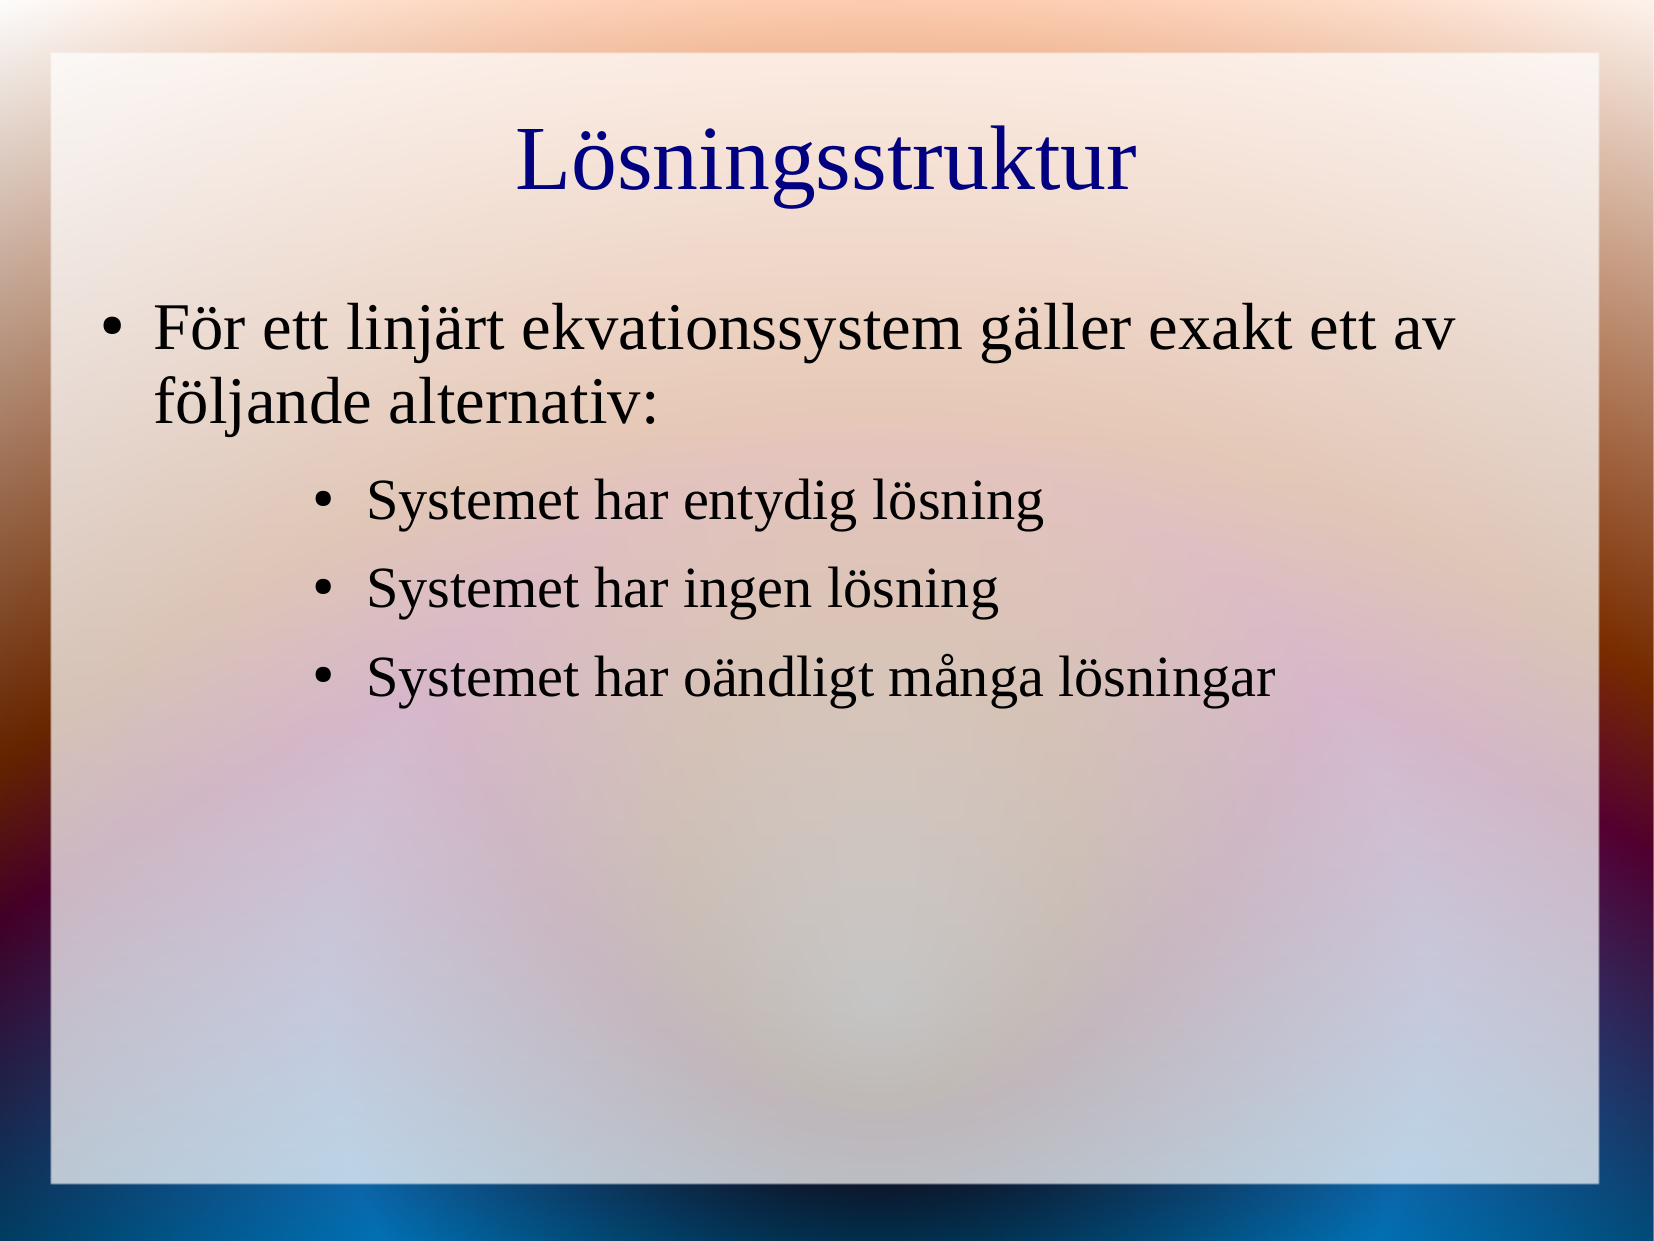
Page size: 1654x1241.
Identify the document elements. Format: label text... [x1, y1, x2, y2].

picture [0, 0, 1654, 1241]
list För ett linjärt ekvationssystem gäller exakt ett av följande alternativ: Systemet har entydig lösning Systemet har ingen lösning Systemet har oändligt många lösningar [82, 290, 1571, 1034]
title Lösningsstruktur [82, 55, 1571, 263]
